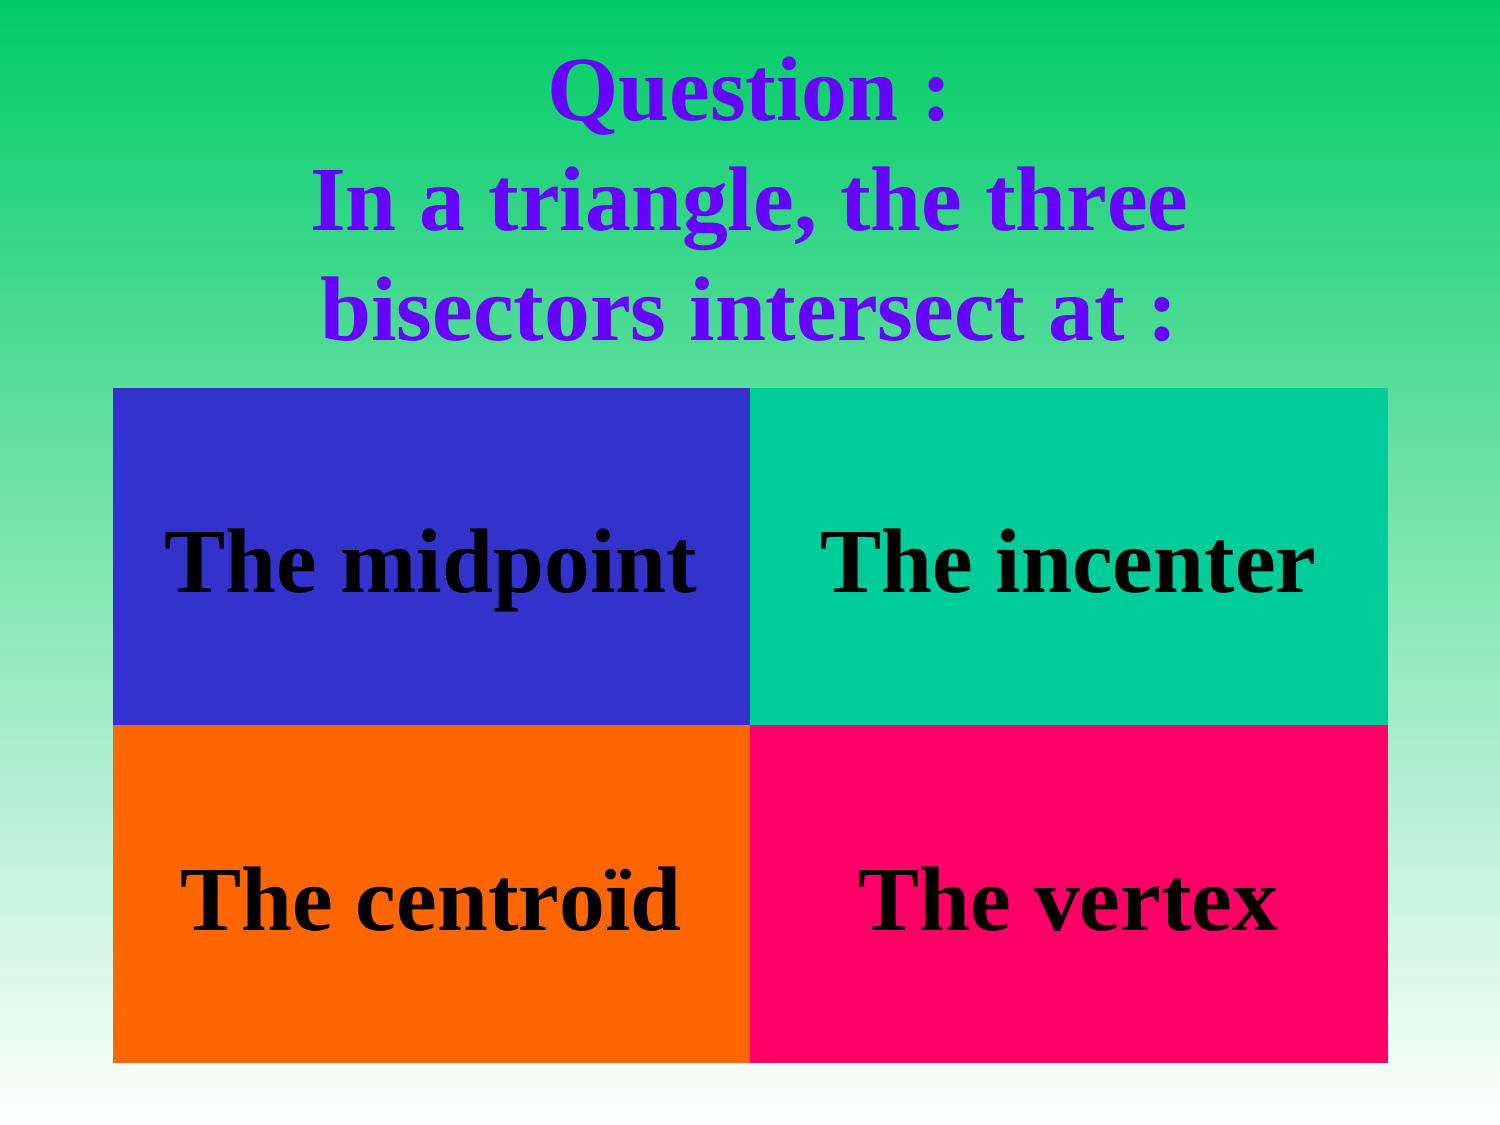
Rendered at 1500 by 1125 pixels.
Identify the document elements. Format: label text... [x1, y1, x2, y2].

table_header The midpoint [113, 388, 750, 725]
table_header The incenter [750, 388, 1388, 725]
table_cell The vertex [750, 725, 1388, 1063]
title Question : In a triangle, the three bisectors intersect at : [112, 21, 1388, 367]
table_cell The centroïd [113, 725, 750, 1063]
